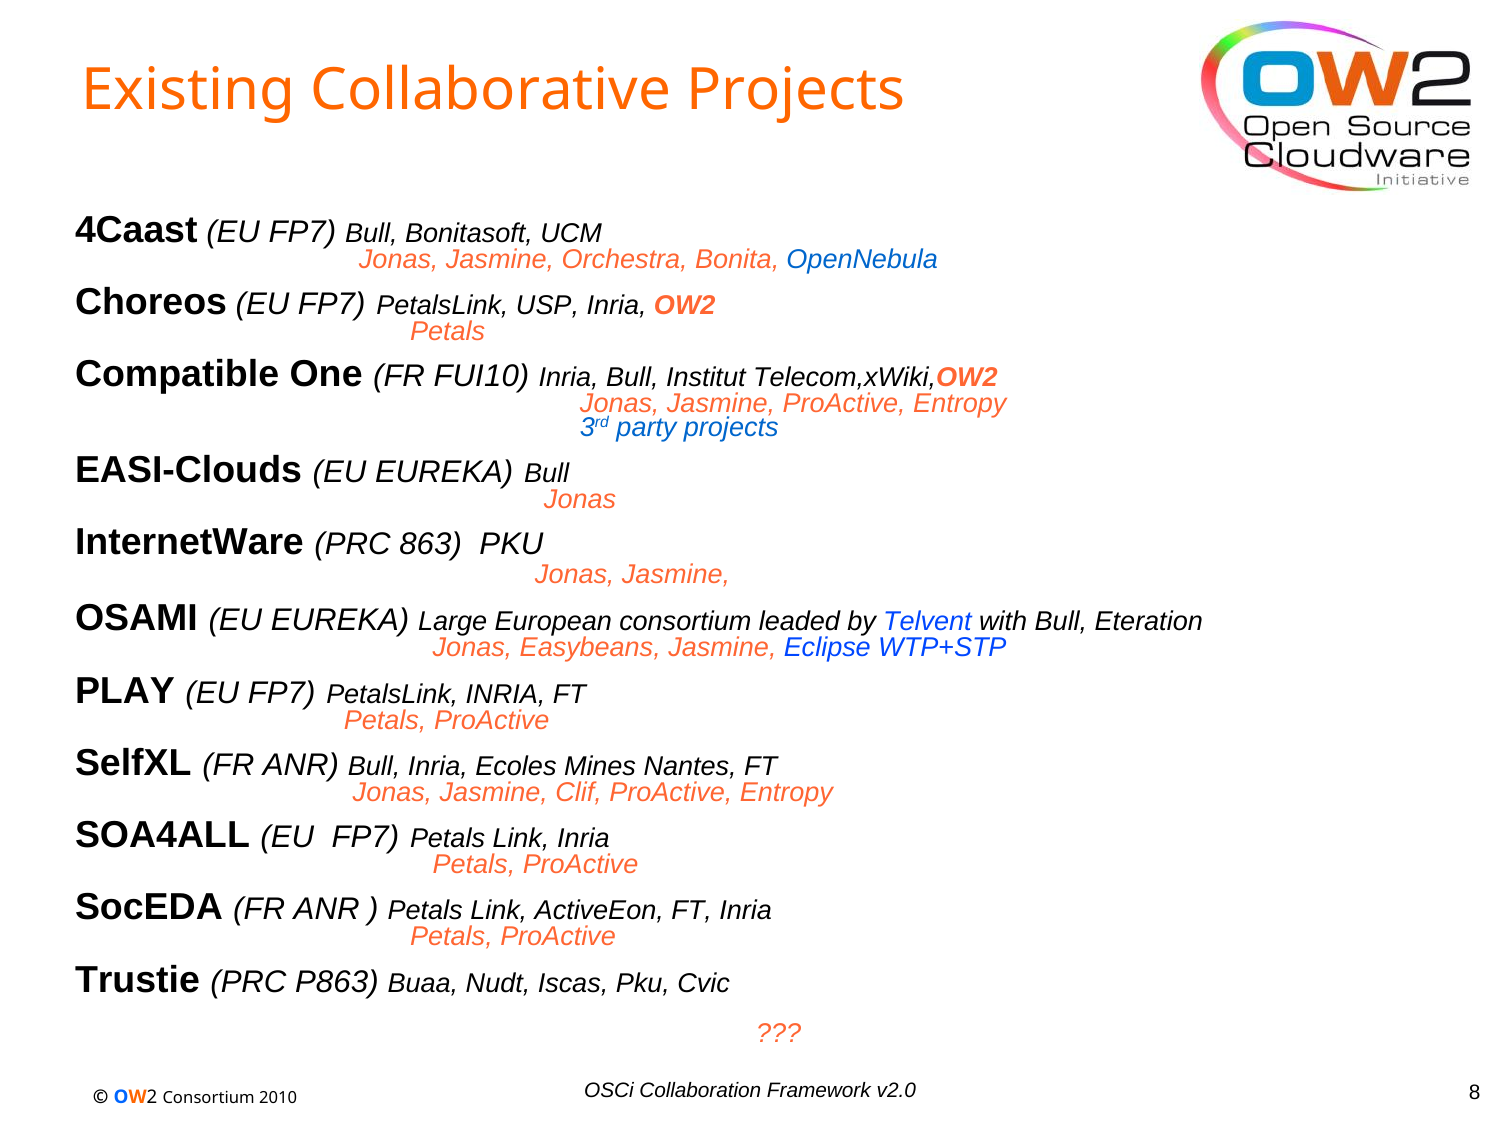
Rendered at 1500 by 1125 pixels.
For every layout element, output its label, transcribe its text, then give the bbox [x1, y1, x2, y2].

list 4Caast (EU FP7) Bull, Bonitasoft, UCM Jonas, Jasmine, Orchestra, Bonita, OpenNebula Choreos (EU FP7) PetalsLink, USP, Inria, OW2 Petals Compatible One (FR FUI10) Inria, Bull, Institut Telecom,xWiki,OW2 Jonas, Jasmine, ProActive, Entropy 3rd party projects EASI-Clouds (EU EUREKA) Bull Jonas InternetWare (PRC 863) PKU Jonas, Jasmine, OSAMI (EU EUREKA) Large European consortium leaded by Telvent with Bull, Eteration Jonas, Easybeans, Jasmine, Eclipse WTP+STP PLAY (EU FP7) PetalsLink, INRIA, FT Petals, ProActive SelfXL (FR ANR) Bull, Inria, Ecoles Mines Nantes, FT Jonas, Jasmine, Clif, ProActive, Entropy SOA4ALL (EU FP7) Petals Link, Inria Petals, ProActive SocEDA (FR ANR ) Petals Link, ActiveEon, FT, Inria Petals, ProActive Trustie (PRC P863) Buaa, Nudt, Iscas, Pku, Cvic ??? [74, 215, 1425, 1066]
title Existing Collaborative Projects [81, 43, 1182, 213]
picture [1199, 19, 1472, 195]
